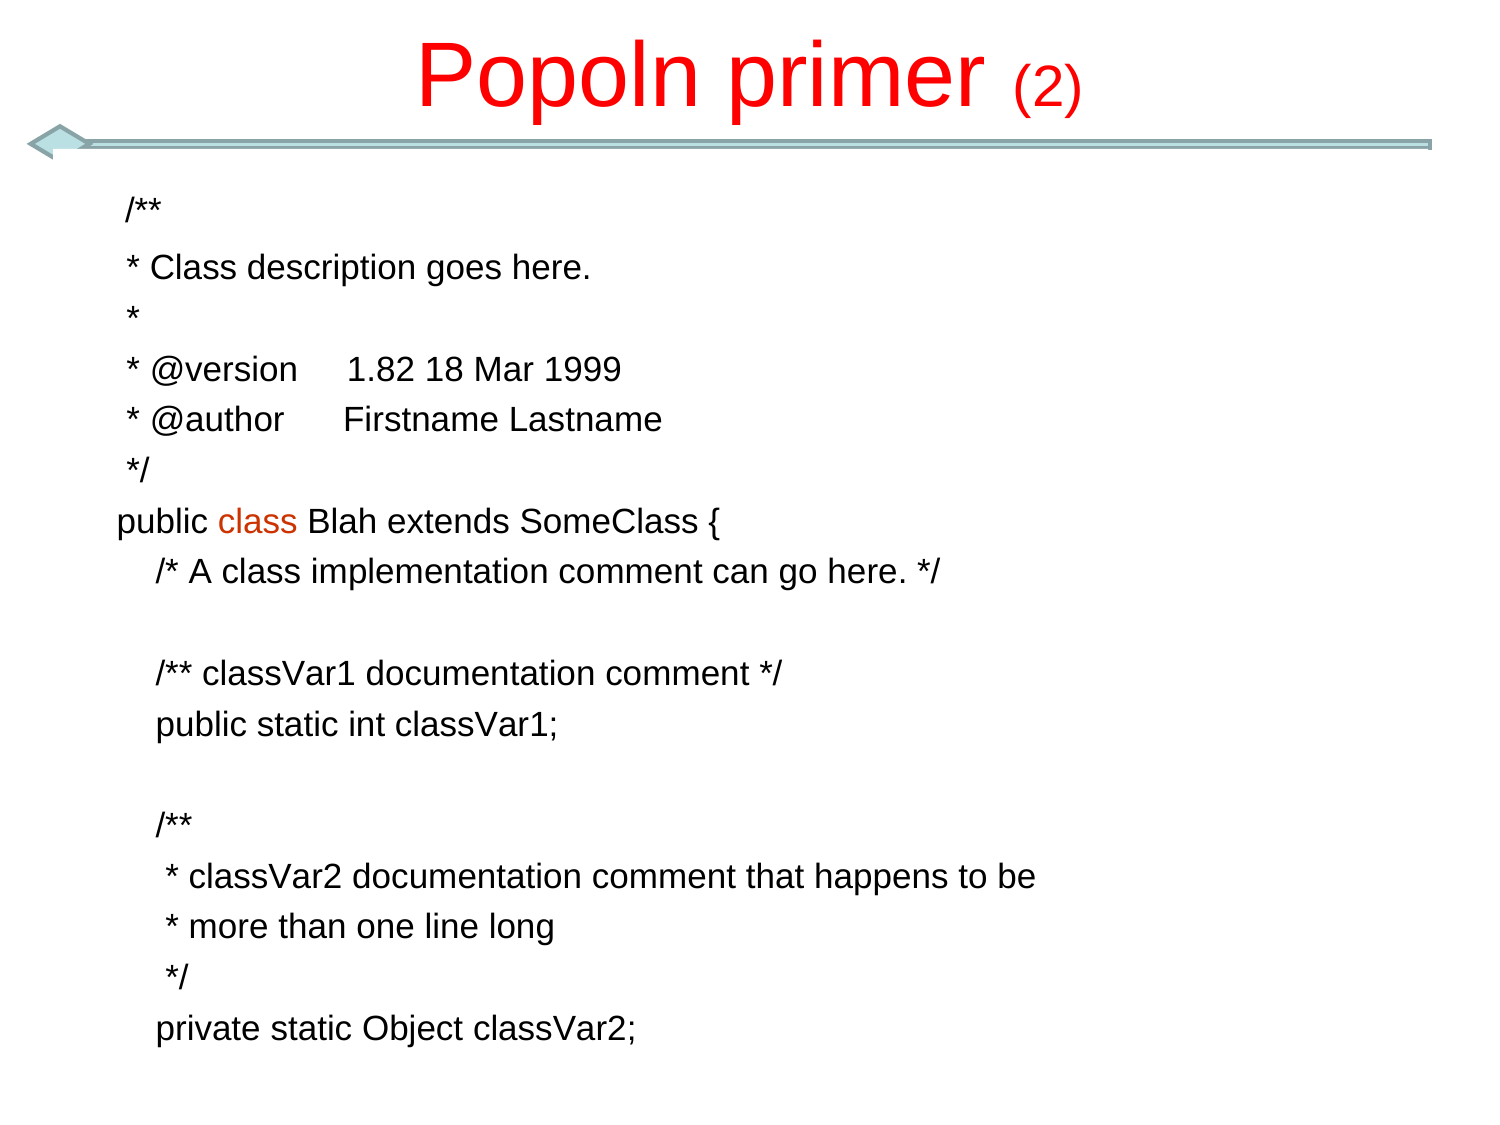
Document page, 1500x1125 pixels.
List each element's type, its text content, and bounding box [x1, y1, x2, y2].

title Popoln primer (2) [75, 0, 1426, 141]
list /** * Class description goes here. * * @version 1.82 18 Mar 1999 * @author Firstname Lastname */ public class Blah extends SomeClass { /* A class implementation comment can go here. */ /** classVar1 documentation comment */ public static int classVar1; /** * classVar2 documentation comment that happens to be * more than one line long */ private static Object classVar2; [53, 148, 1429, 1066]
